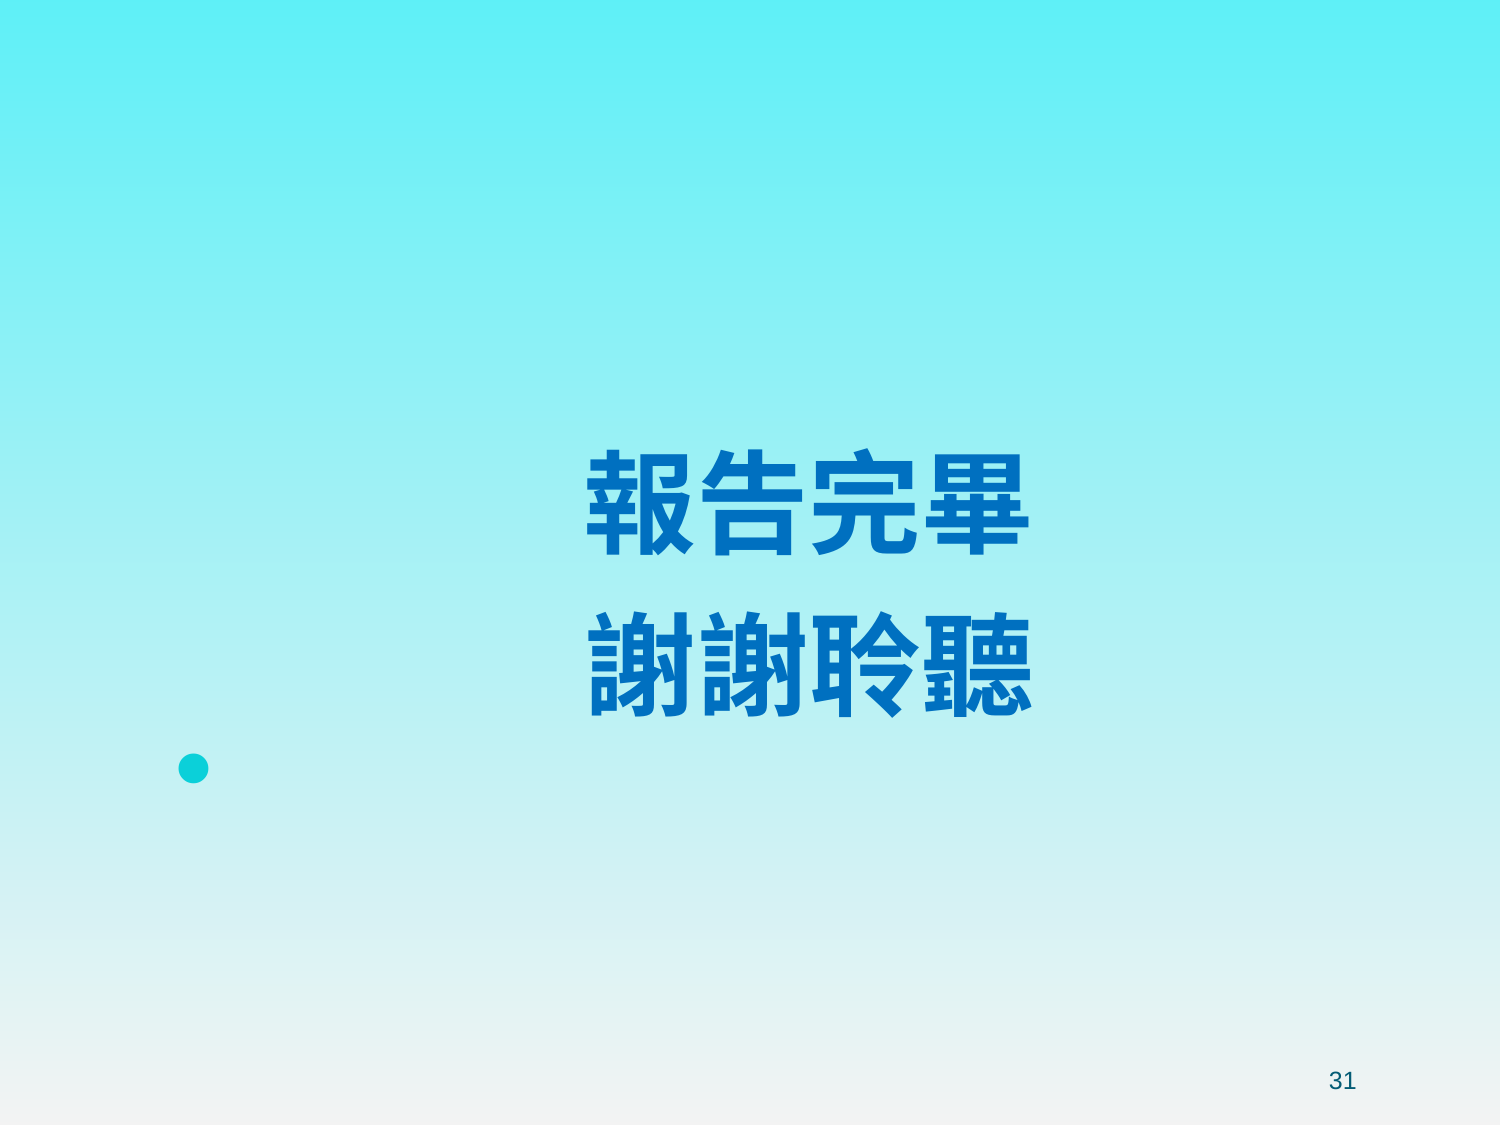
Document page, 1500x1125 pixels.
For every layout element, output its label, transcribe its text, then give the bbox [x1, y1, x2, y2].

list 報告完畢 謝謝聆聽 [159, 255, 1341, 1024]
text_box 31 [1328, 1034, 1454, 1095]
